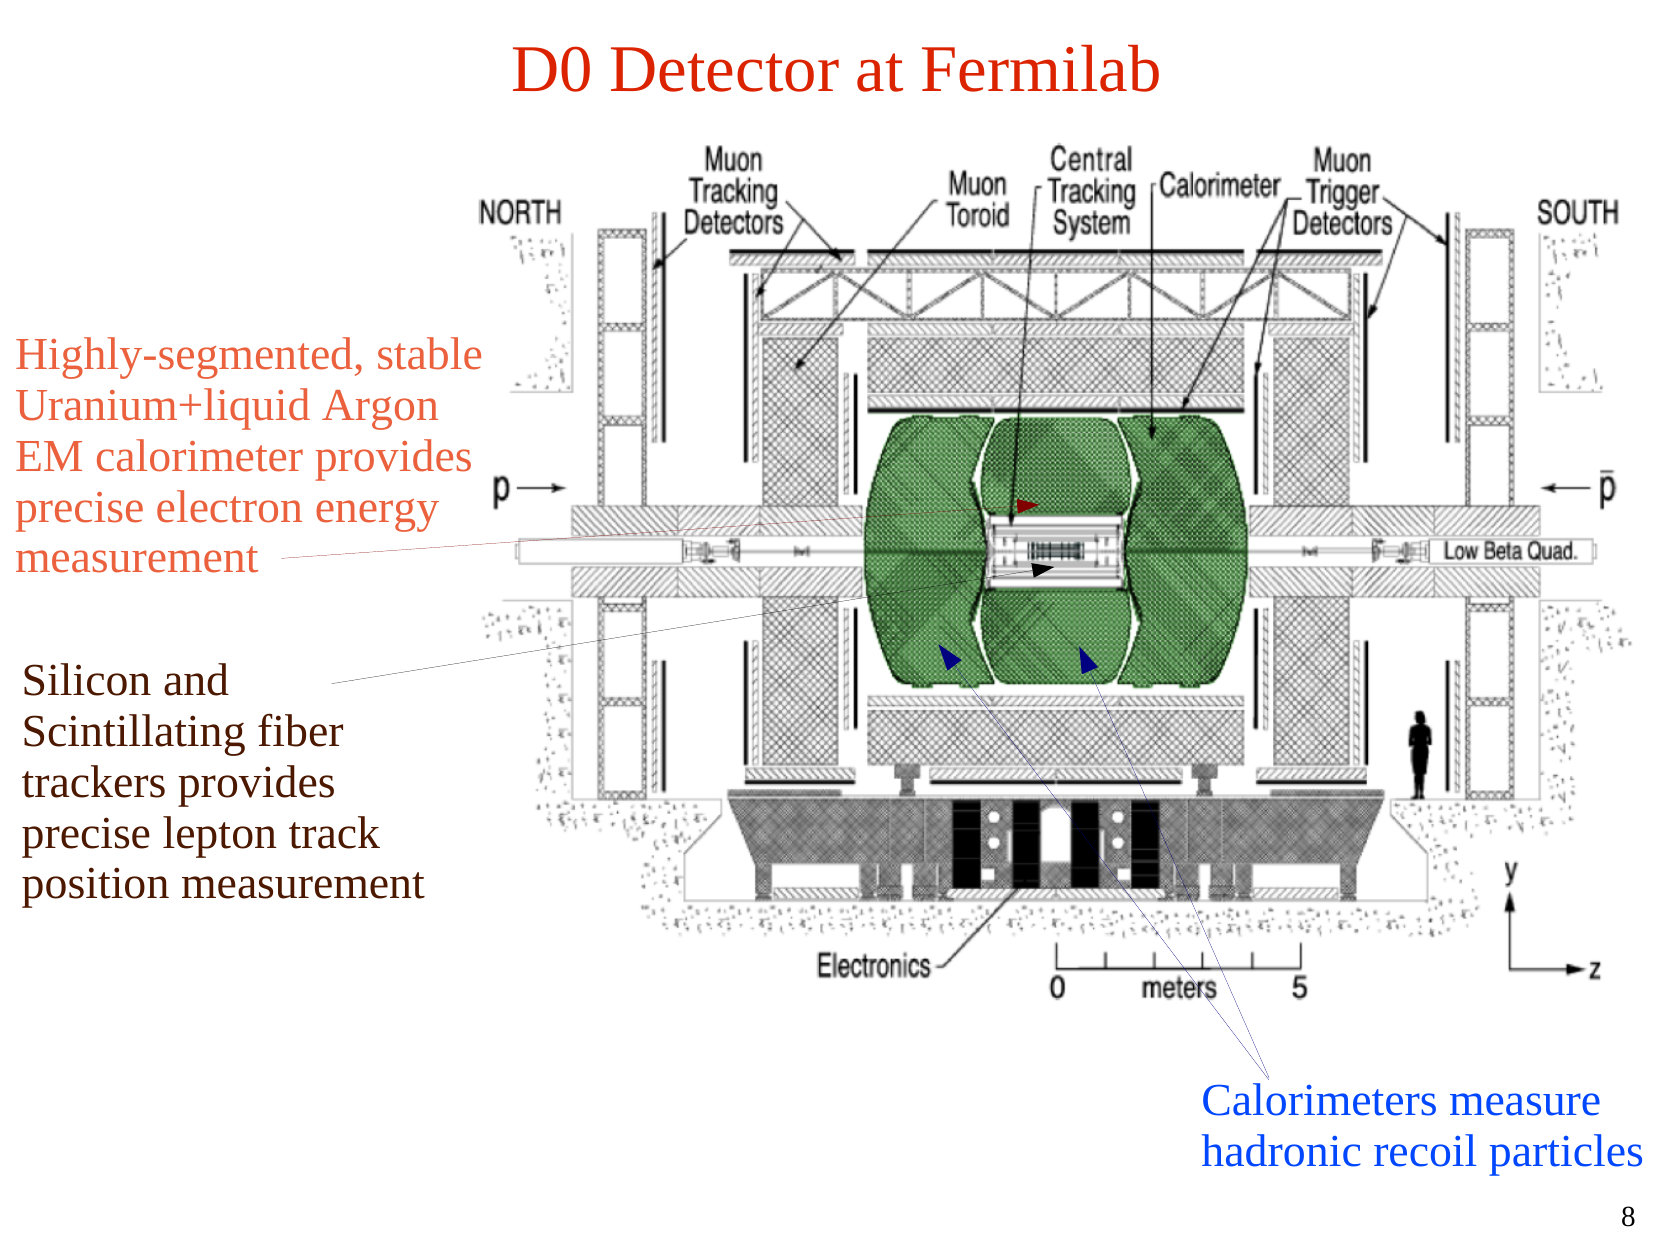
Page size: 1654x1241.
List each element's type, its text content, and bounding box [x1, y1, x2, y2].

text_box Silicon and Scintillating fiber trackers provides precise lepton track position measurement [21, 655, 429, 909]
picture [464, 121, 1647, 1012]
text_box Highly-segmented, stable Uranium+liquid Argon EM calorimeter provides precise electron energy measurement [15, 329, 583, 583]
text_box Calorimeters measure hadronic recoil particles [1201, 1074, 1647, 1187]
title D0 Detector at Fermilab [121, 0, 1534, 155]
